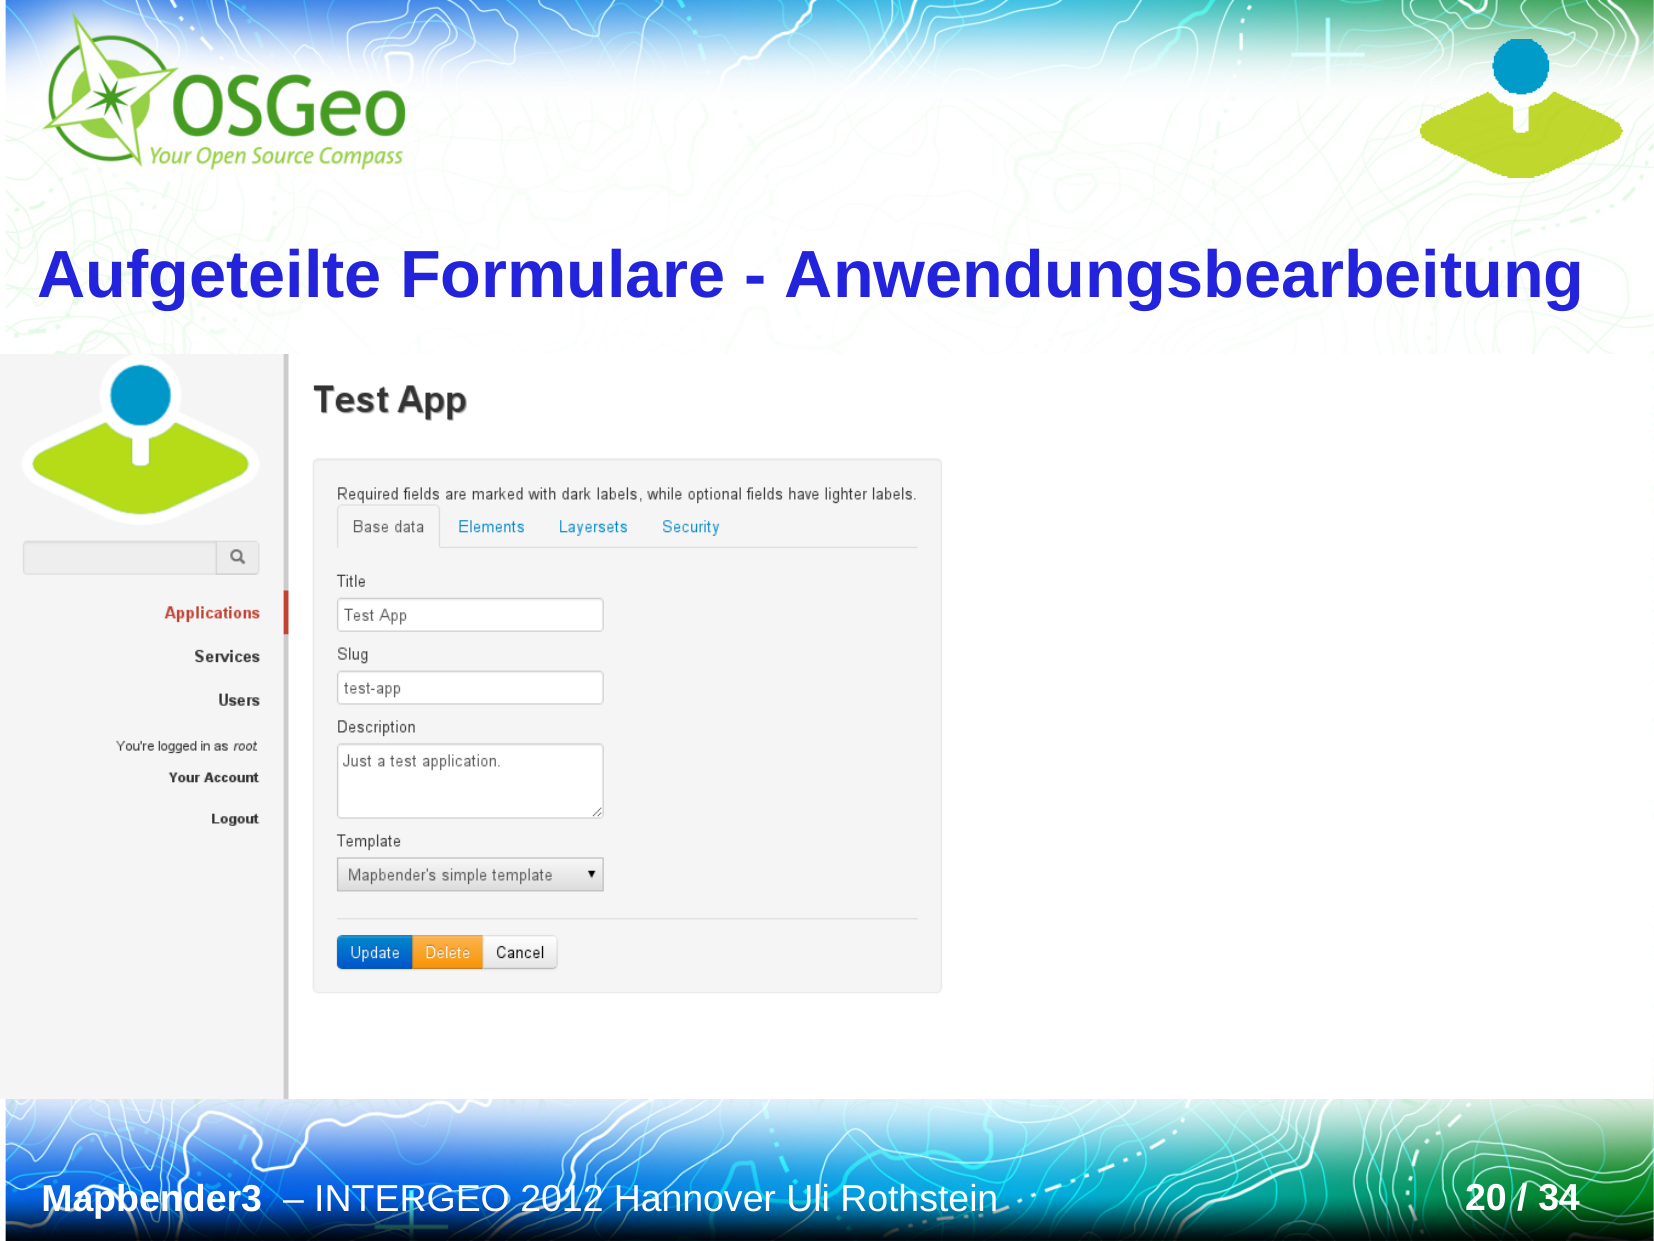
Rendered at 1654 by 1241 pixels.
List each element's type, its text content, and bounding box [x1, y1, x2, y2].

picture [0, 0, 1654, 1241]
title Aufgeteilte Formulare - Anwendungsbearbeitung [0, 200, 1625, 349]
